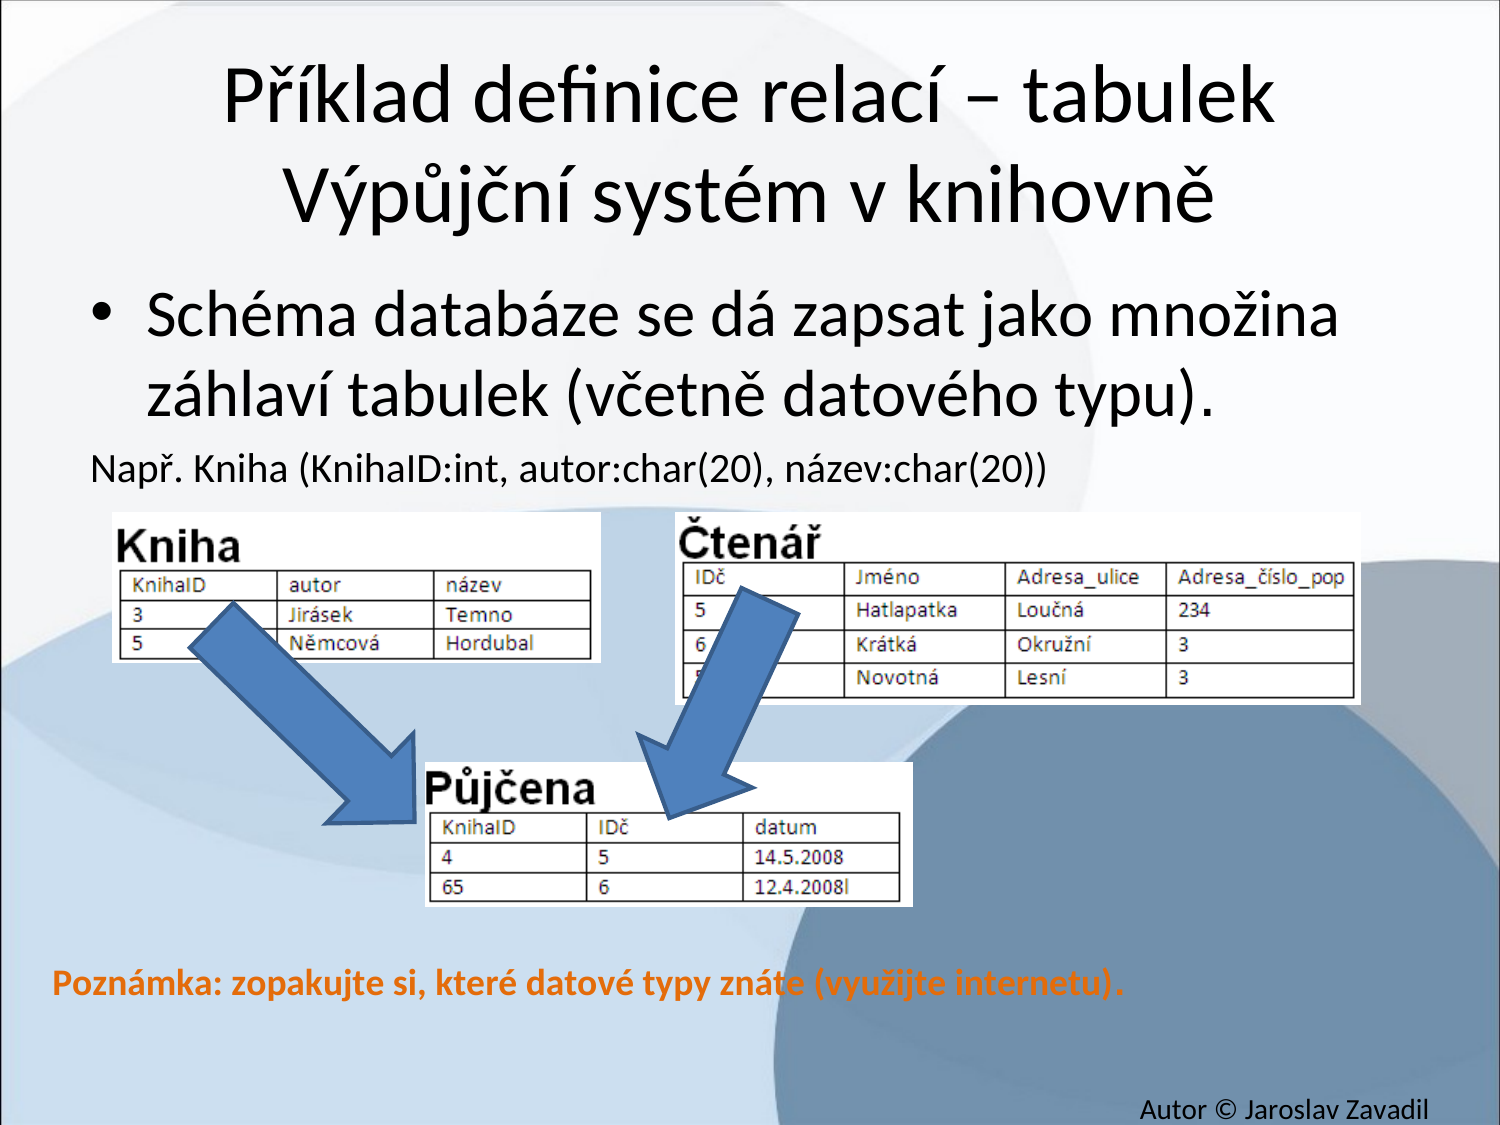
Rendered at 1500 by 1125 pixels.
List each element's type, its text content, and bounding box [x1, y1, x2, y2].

text_box [638, 587, 799, 819]
text_box Autor © Jaroslav Zavadil [1125, 1082, 1445, 1125]
text_box [189, 602, 415, 824]
list Schéma databáze se dá zapsat jako množina záhlaví tabulek (včetně datového typu). Např. Kniha (KnihaID:int, autor:char(20), název:char(20)) [75, 262, 1426, 501]
text_box Poznámka: zopakujte si, které datové typy znáte (využijte internetu). [37, 949, 1401, 1011]
title Příklad definice relací – tabulek Výpůjční systém v knihovně [75, 31, 1426, 247]
picture [0, 0, 1500, 1125]
